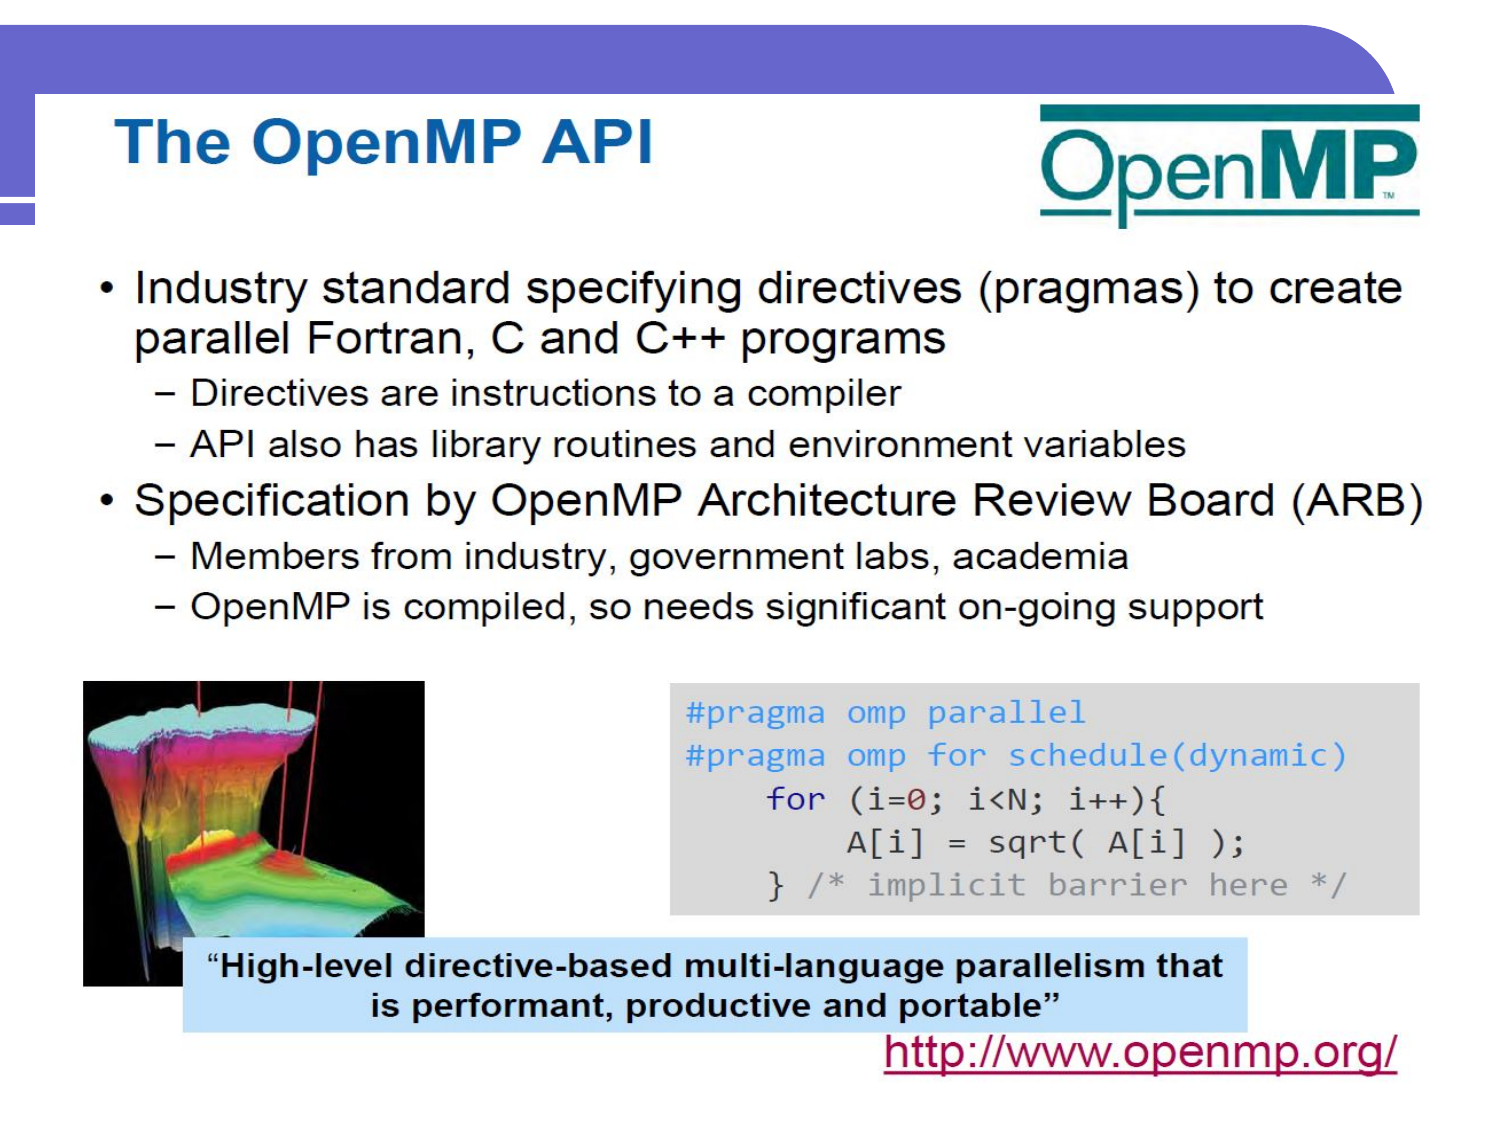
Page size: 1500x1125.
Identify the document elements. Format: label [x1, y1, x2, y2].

picture [35, 94, 1437, 1087]
